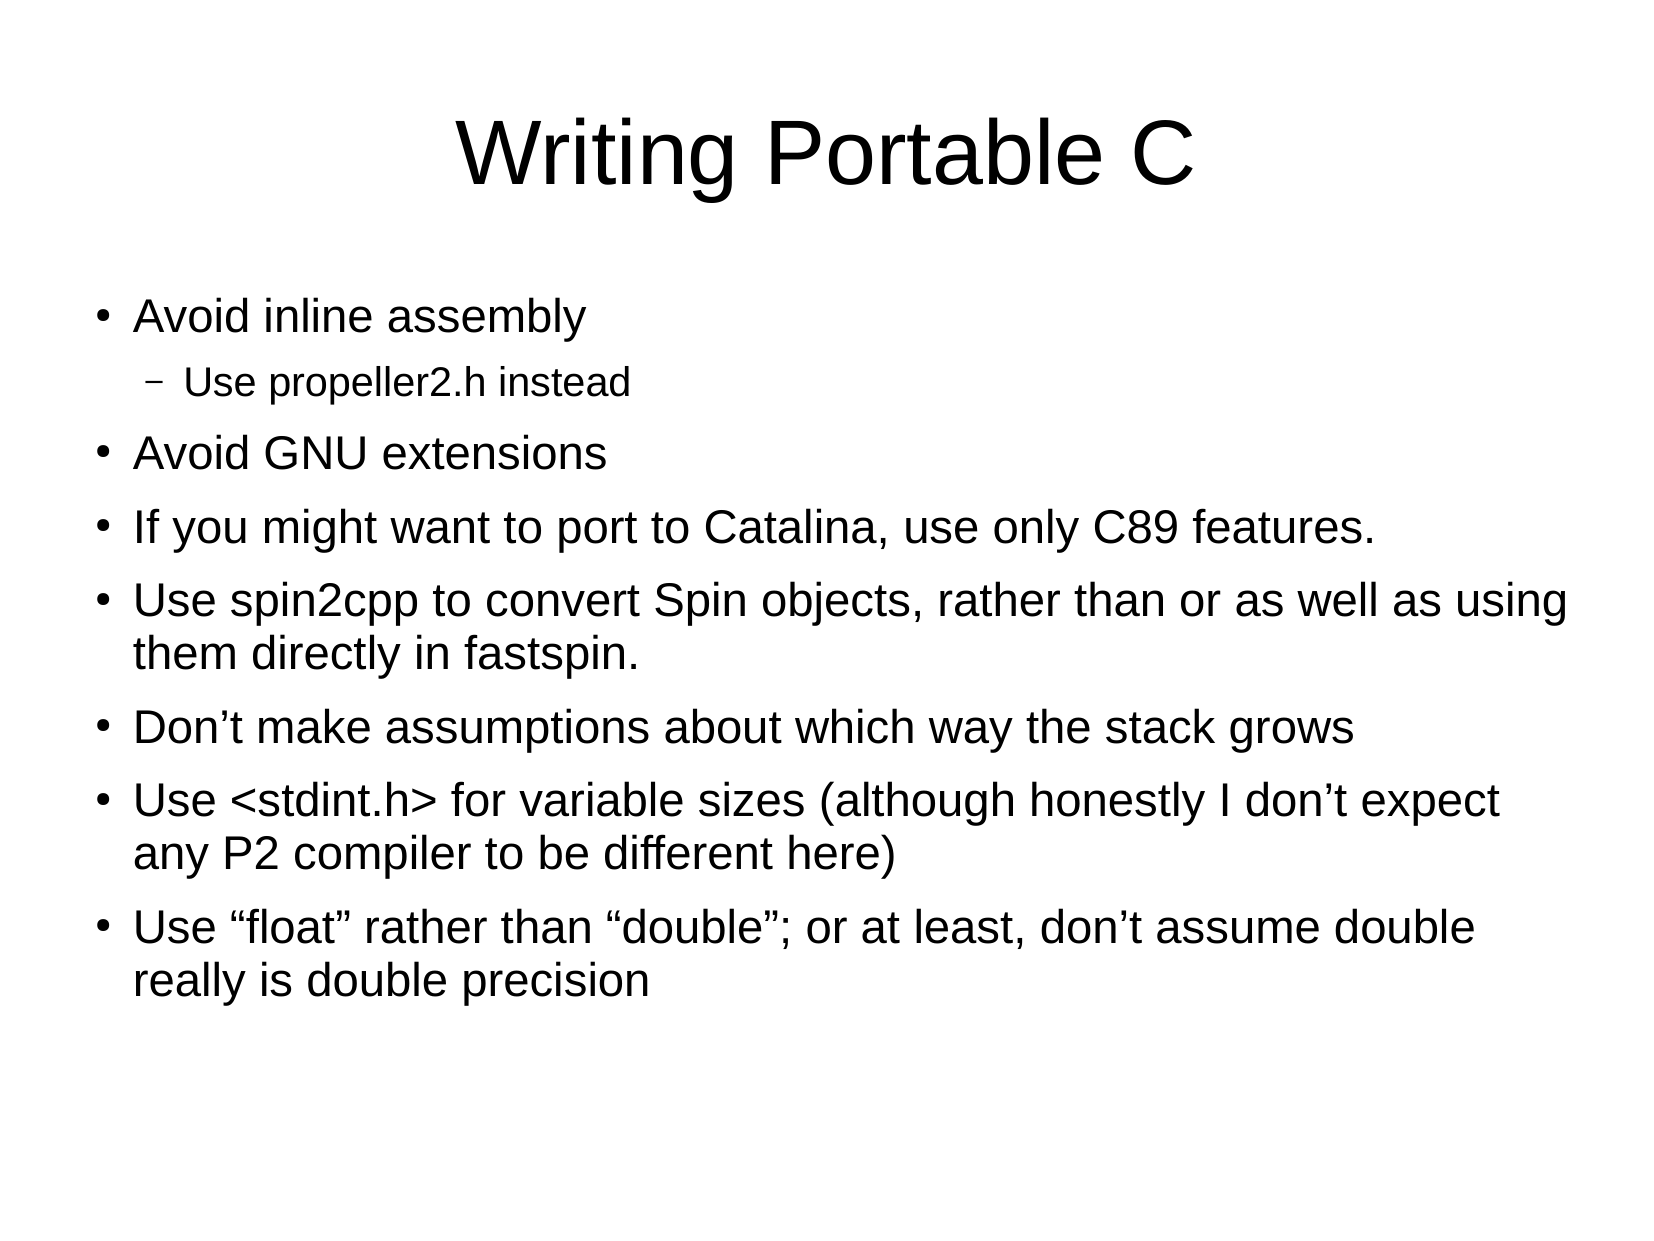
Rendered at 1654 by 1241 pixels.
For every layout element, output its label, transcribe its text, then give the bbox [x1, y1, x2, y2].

title Writing Portable C [82, 49, 1571, 257]
list Avoid inline assembly Use propeller2.h instead Avoid GNU extensions If you might want to port to Catalina, use only C89 features. Use spin2cpp to convert Spin objects, rather than or as well as using them directly in fastspin. Don’t make assumptions about which way the stack grows Use <stdint.h> for variable sizes (although honestly I don’t expect any P2 compiler to be different here) Use “float” rather than “double”; or at least, don’t assume double really is double precision [82, 290, 1571, 1010]
